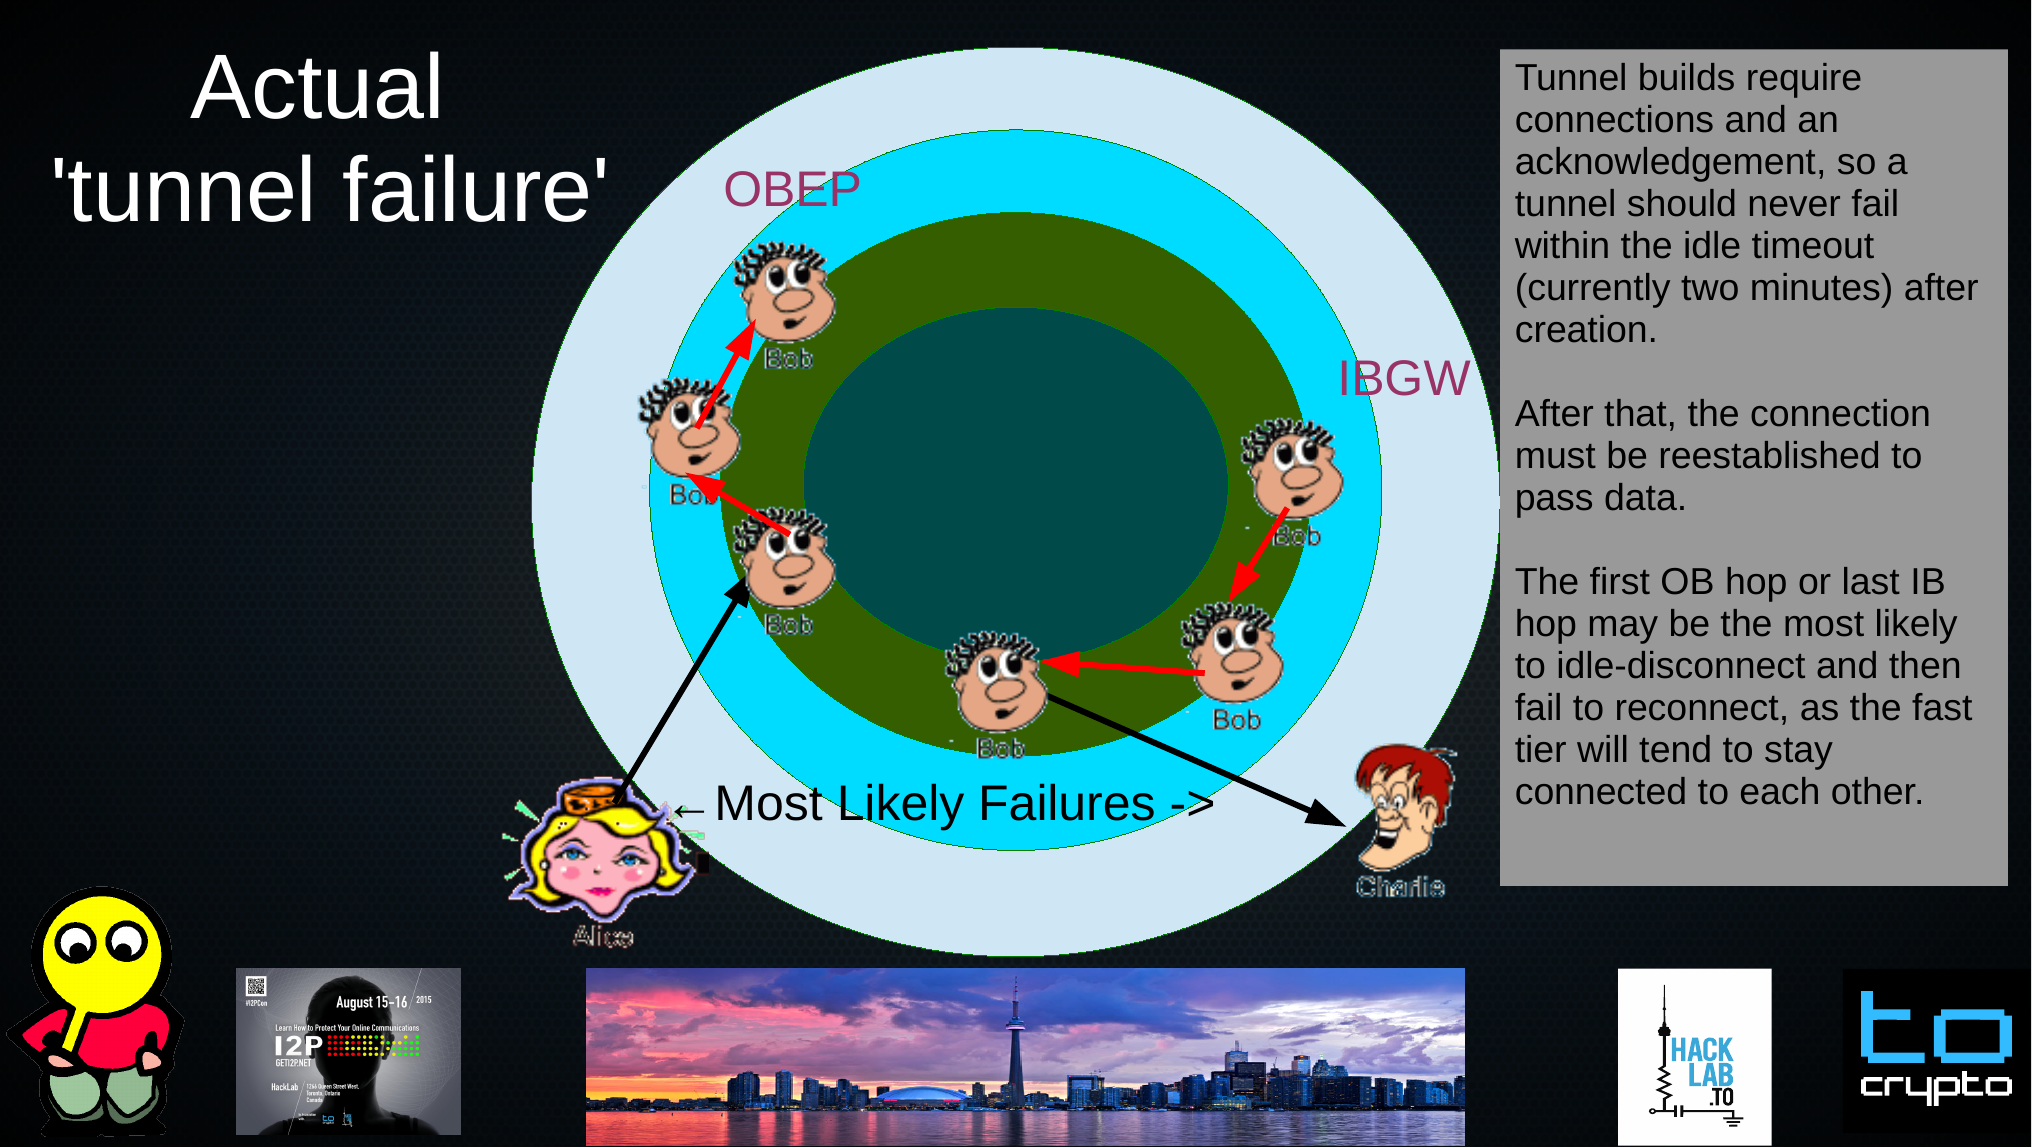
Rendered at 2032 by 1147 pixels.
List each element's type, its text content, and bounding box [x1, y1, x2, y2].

text_box [531, 47, 1470, 767]
text_box [1063, 707, 1200, 767]
title Actual 'tunnel failure' [23, 35, 638, 242]
text_box ←Most Likely Failures -> [649, 767, 1288, 839]
text_box [709, 805, 1334, 957]
text_box [1240, 561, 1250, 566]
text_box [1170, 414, 1500, 814]
picture [0, 0, 2032, 1147]
text_box Tunnel builds require connections and an acknowledgement, so a tunnel should never fail within the idle timeout (currently two minutes) after creation. After that, the connection must be reestablished to pass data. The first OB hop or last IB hop may be the most likely to idle-disconnect and then fail to reconnect, as the fast tier will tend to stay connected to each other. [1500, 49, 2008, 886]
title Tiers [638, 45, 1930, 237]
text_box OBEP [708, 153, 910, 225]
text_box [1063, 668, 1169, 745]
text_box IBGW [1322, 342, 1500, 414]
